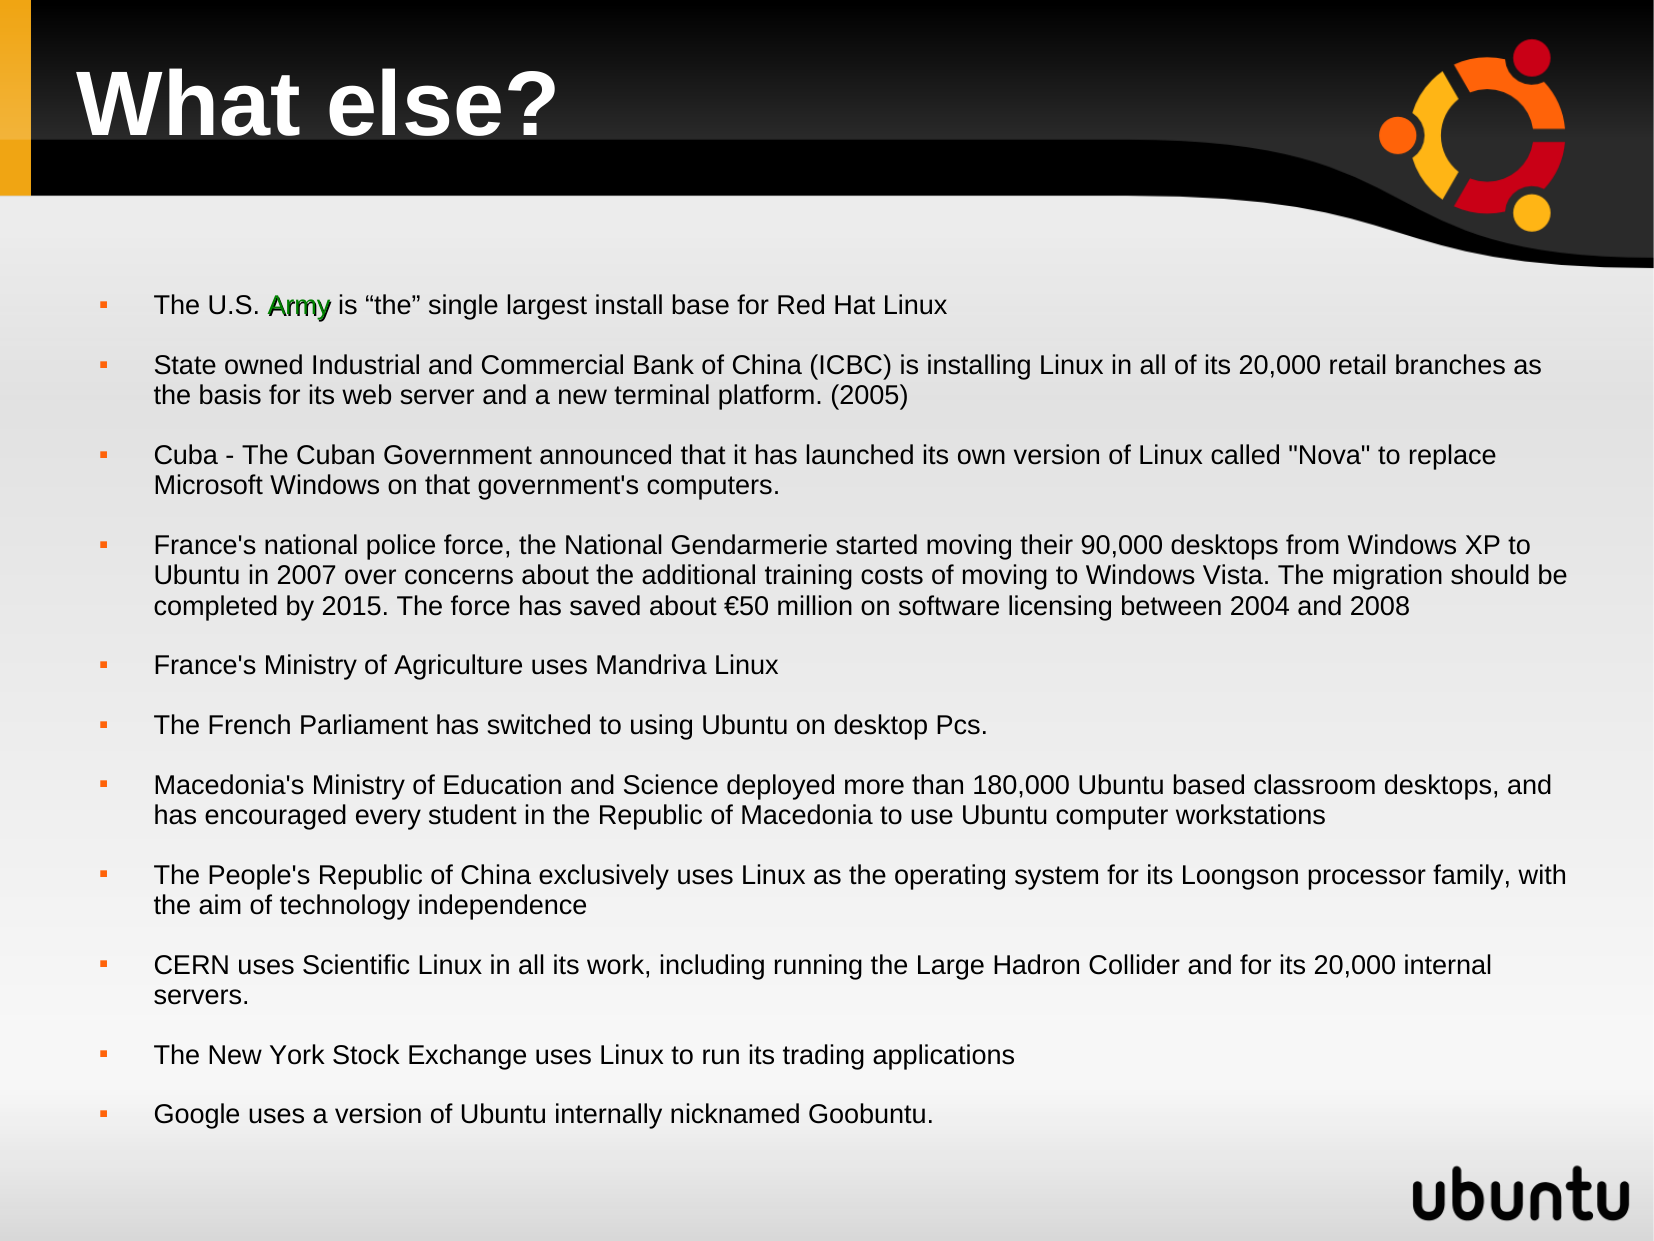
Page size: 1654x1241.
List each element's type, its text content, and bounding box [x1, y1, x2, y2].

title What else? [76, 7, 1565, 200]
picture [0, 0, 1654, 1241]
list The U.S. Army is “the” single largest install base for Red Hat Linux State owned Industrial and Commercial Bank of China (ICBC) is installing Linux in all of its 20,000 retail branches as the basis for its web server and a new terminal platform. (2005) Cuba - The Cuban Government announced that it has launched its own version of Linux called "Nova" to replace Microsoft Windows on that government's computers. France's national police force, the National Gendarmerie started moving their 90,000 desktops from Windows XP to Ubuntu in 2007 over concerns about the additional training costs of moving to Windows Vista. The migration should be completed by 2015. The force has saved about €50 million on software licensing between 2004 and 2008 France's Ministry of Agriculture uses Mandriva Linux The French Parliament has switched to using Ubuntu on desktop Pcs. Macedonia's Ministry of Education and Science deployed more than 180,000 Ubuntu based classroom desktops, and has encouraged every student in the Republic of Macedonia to use Ubuntu computer workstations The People's Republic of China exclusively uses Linux as the operating system for its Loongson processor family, with the aim of technology independence CERN uses Scientific Linux in all its work, including running the Large Hadron Collider and for its 20,000 internal servers. The New York Stock Exchange uses Linux to run its trading applications Google uses a version of Ubuntu internally nicknamed Goobuntu. [82, 290, 1571, 1201]
